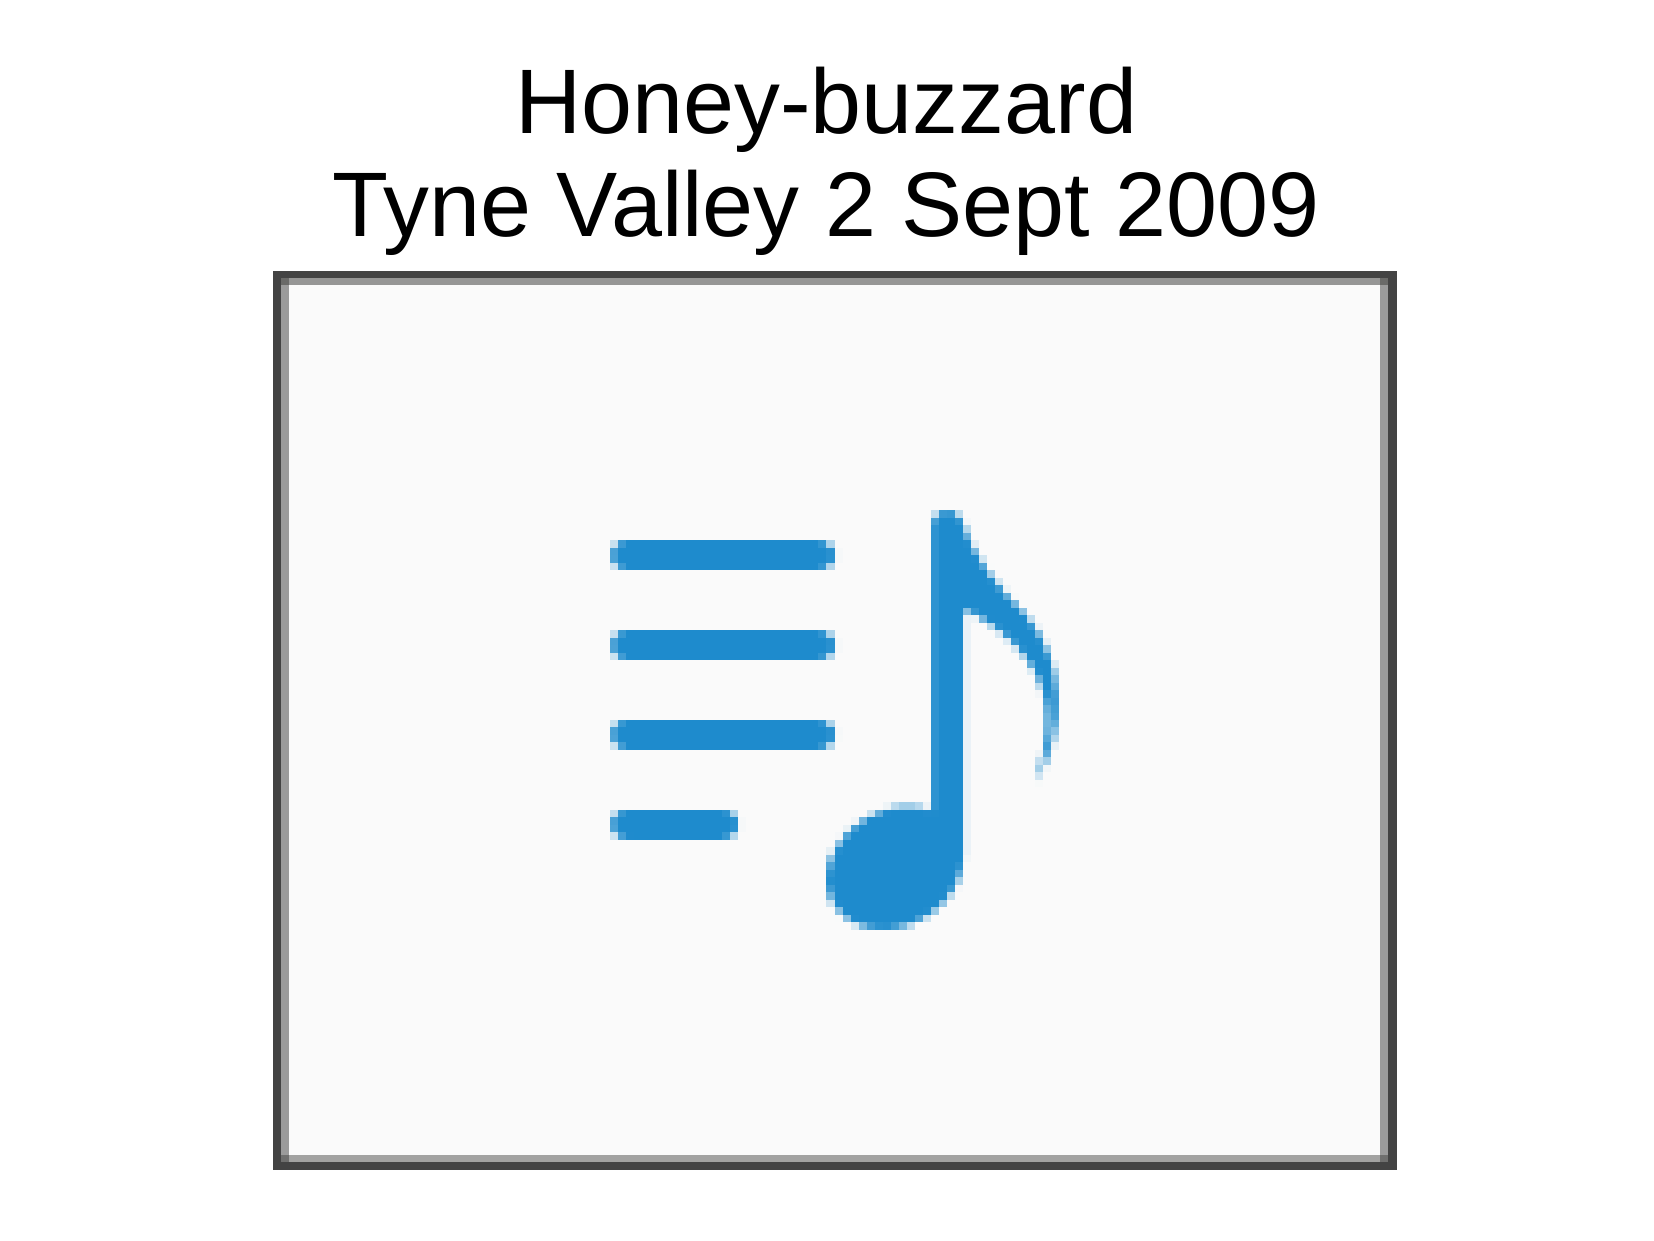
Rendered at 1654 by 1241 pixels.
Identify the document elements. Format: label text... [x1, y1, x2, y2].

title Honey-buzzard Tyne Valley 2 Sept 2009 [82, 50, 1571, 256]
text_box [272, 270, 1398, 1171]
